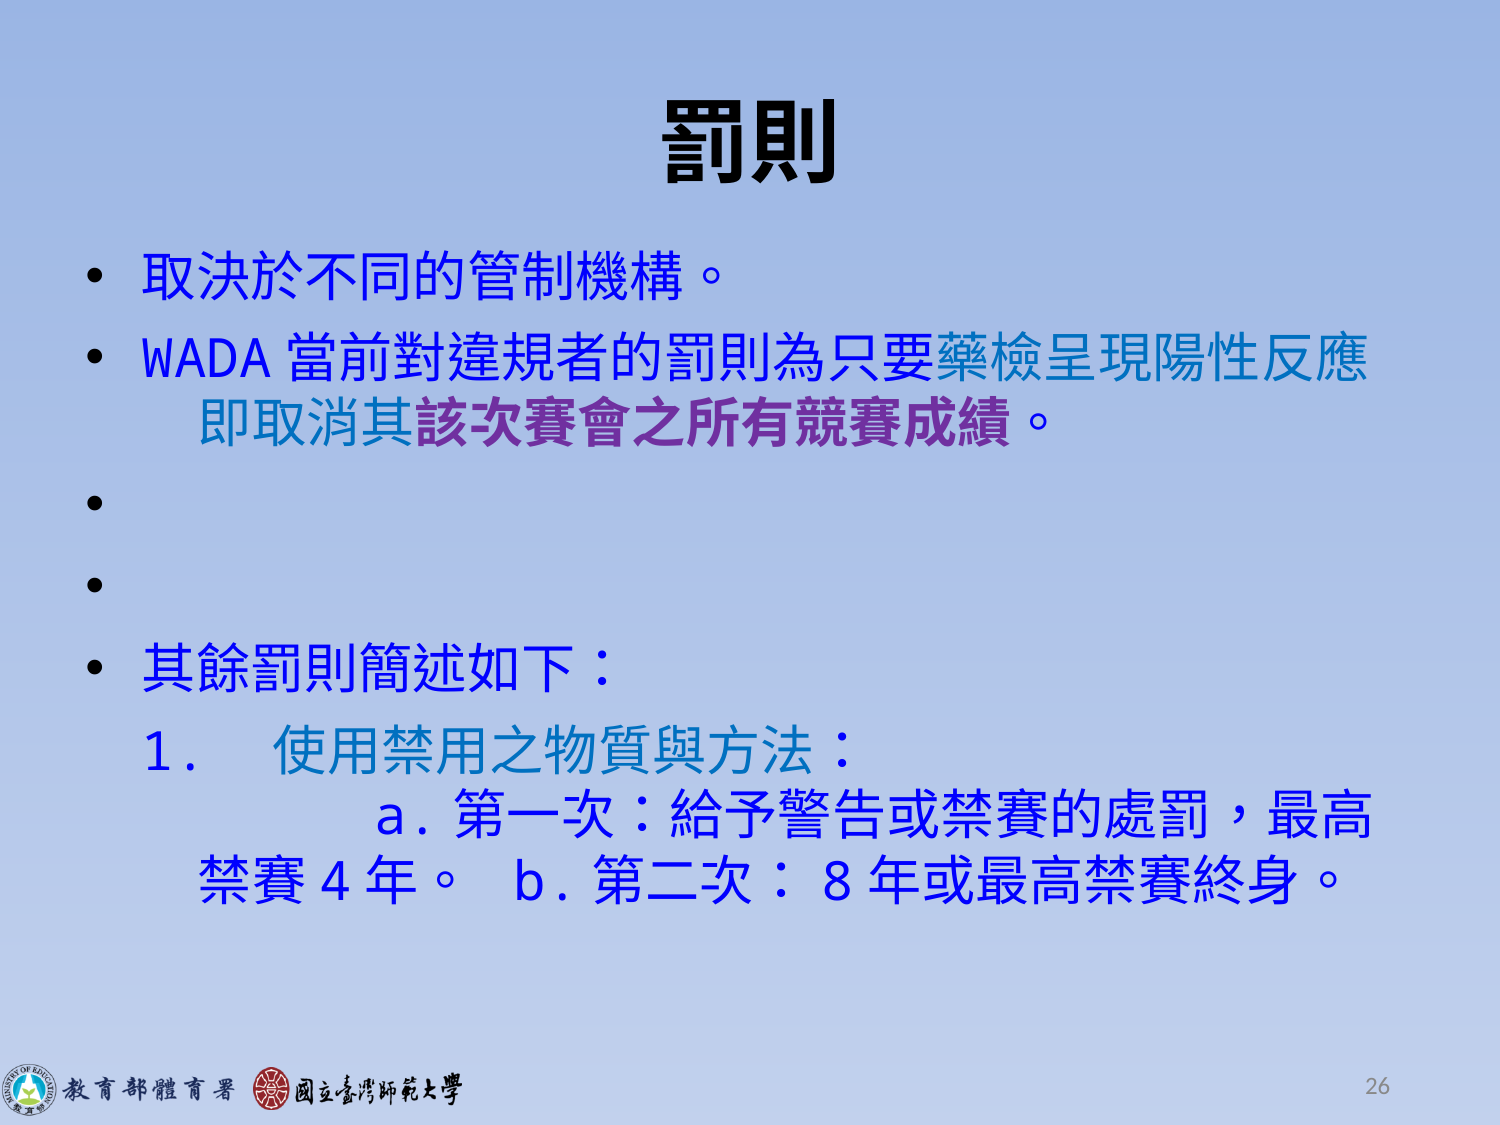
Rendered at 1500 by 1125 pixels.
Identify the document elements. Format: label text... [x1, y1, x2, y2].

list 取決於不同的管制機構。 WADA當前對違規者的罰則為只要藥檢呈現陽性反應即取消其該次賽會之所有競賽成績。 其餘罰則簡述如下： 1. 使用禁用之物質與方法： a.第一次：給予警告或禁賽的處罰，最高禁賽4年。 b.第二次：8年或最高禁賽終身。 [70, 234, 1421, 1074]
text_box [1350, 1061, 1475, 1103]
title 罰則 [75, 45, 1426, 233]
